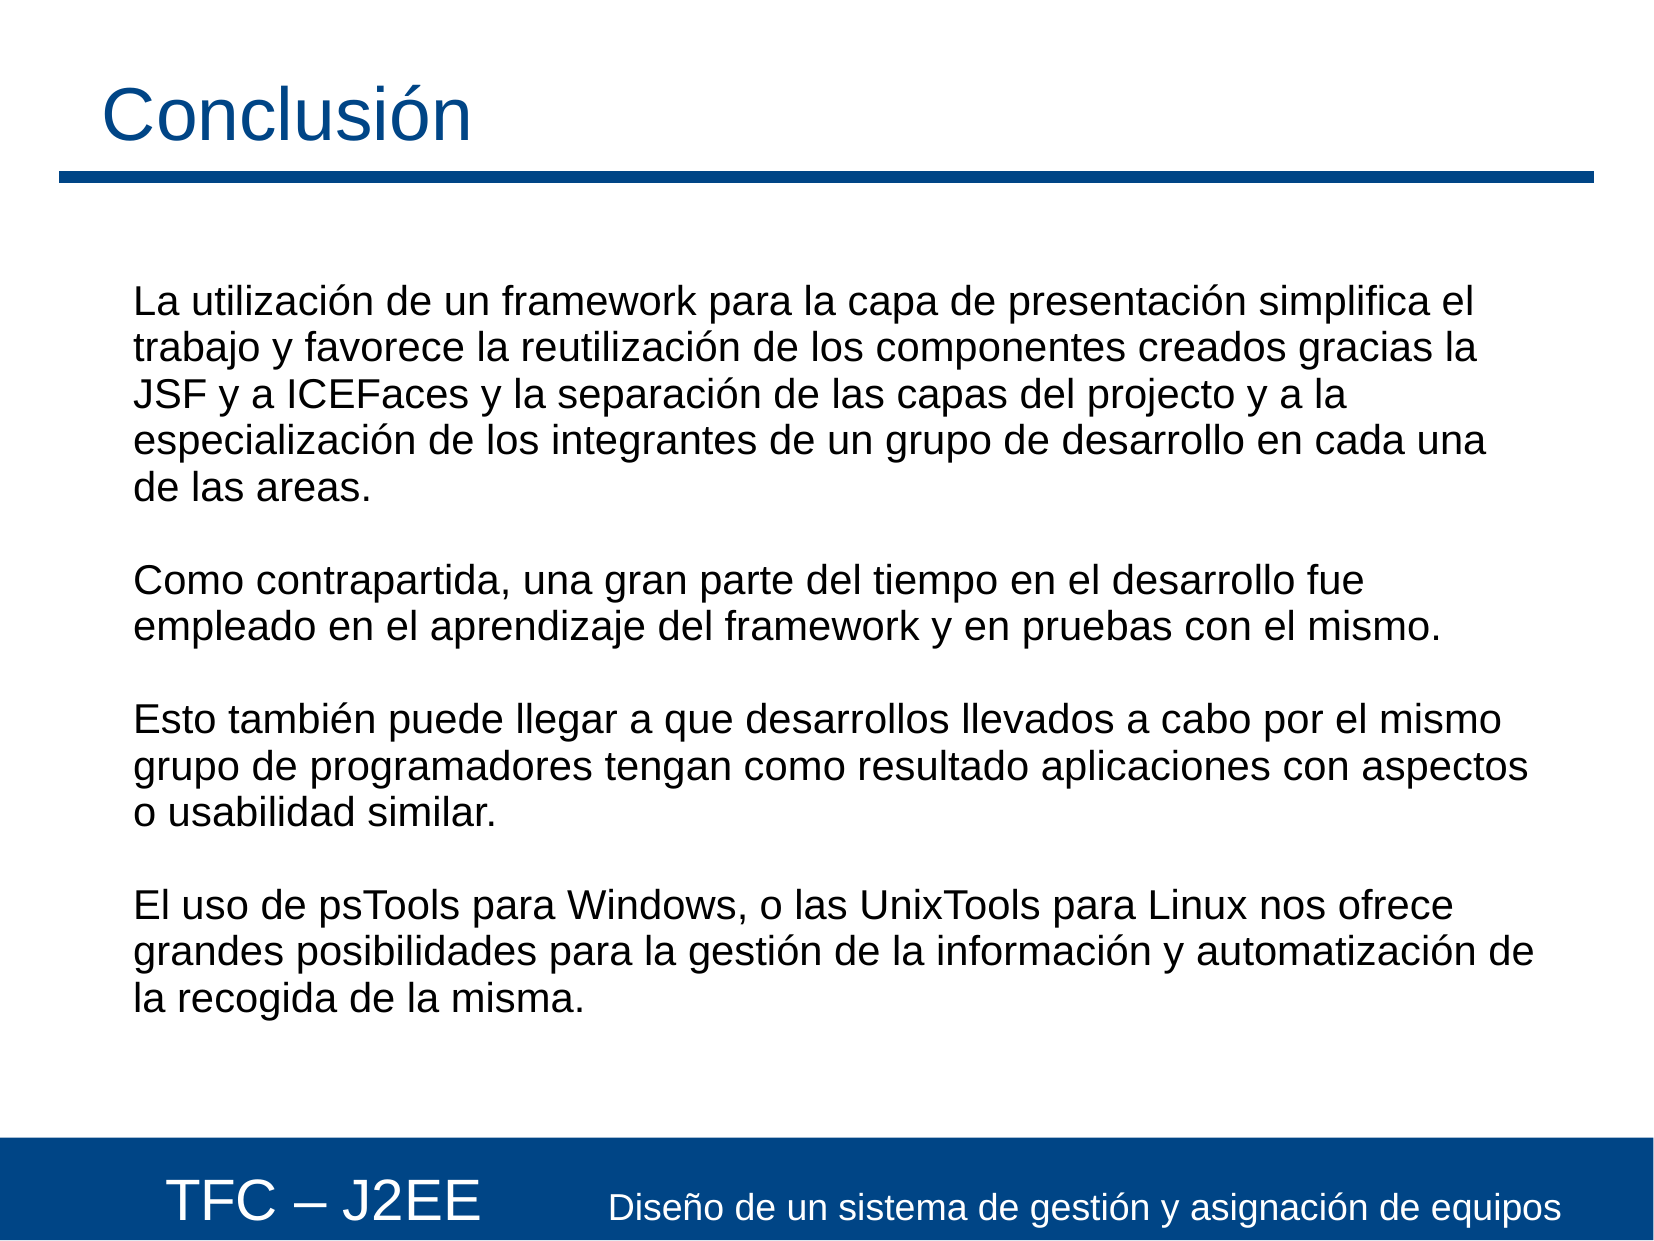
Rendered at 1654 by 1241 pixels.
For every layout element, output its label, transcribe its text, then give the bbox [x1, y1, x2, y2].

text_box La utilización de un framework para la capa de presentación simplifica el trabajo y favorece la reutilización de los componentes creados gracias la JSF y a ICEFaces y la separación de las capas del projecto y a la especialización de los integrantes de un grupo de desarrollo en cada una de las areas. Como contrapartida, una gran parte del tiempo en el desarrollo fue empleado en el aprendizaje del framework y en pruebas con el mismo. Esto también puede llegar a que desarrollos llevados a cabo por el mismo grupo de programadores tengan como resultado aplicaciones con aspectos o usabilidad similar. El uso de psTools para Windows, o las UnixTools para Linux nos ofrece grandes posibilidades para la gestión de la información y automatización de la recogida de la misma. [112, 264, 1565, 1063]
title TFC – J2EE Diseño de un sistema de gestión y asignación de equipos [0, 1137, 1654, 1241]
text_box Conclusión [81, 59, 495, 170]
